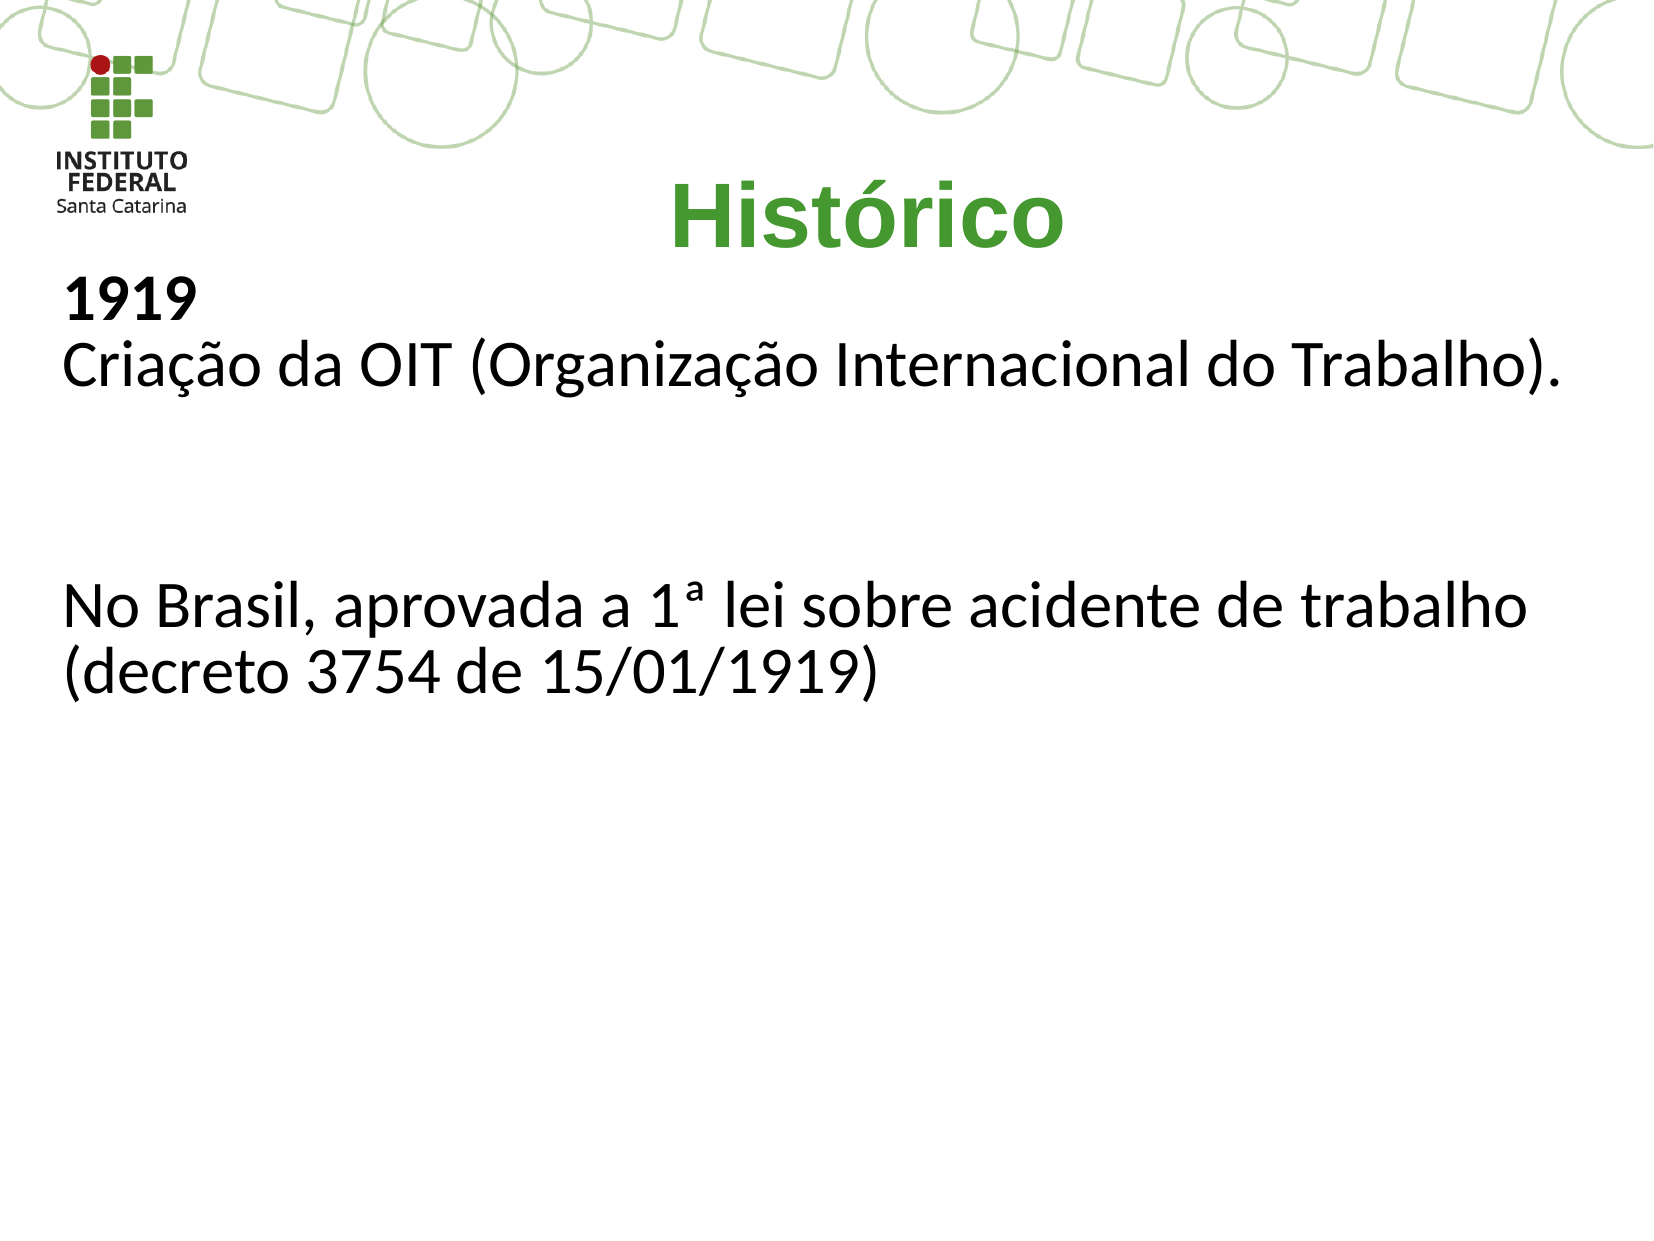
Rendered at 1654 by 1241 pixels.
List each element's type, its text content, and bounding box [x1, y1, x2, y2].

text_box 1919 Criação da OIT (Organização Internacional do Trabalho). No Brasil, aprovada a 1ª lei sobre acidente de trabalho (decreto 3754 de 15/01/1919) [47, 262, 1654, 1241]
picture [0, 0, 1654, 1169]
title Histórico [212, 111, 1524, 262]
